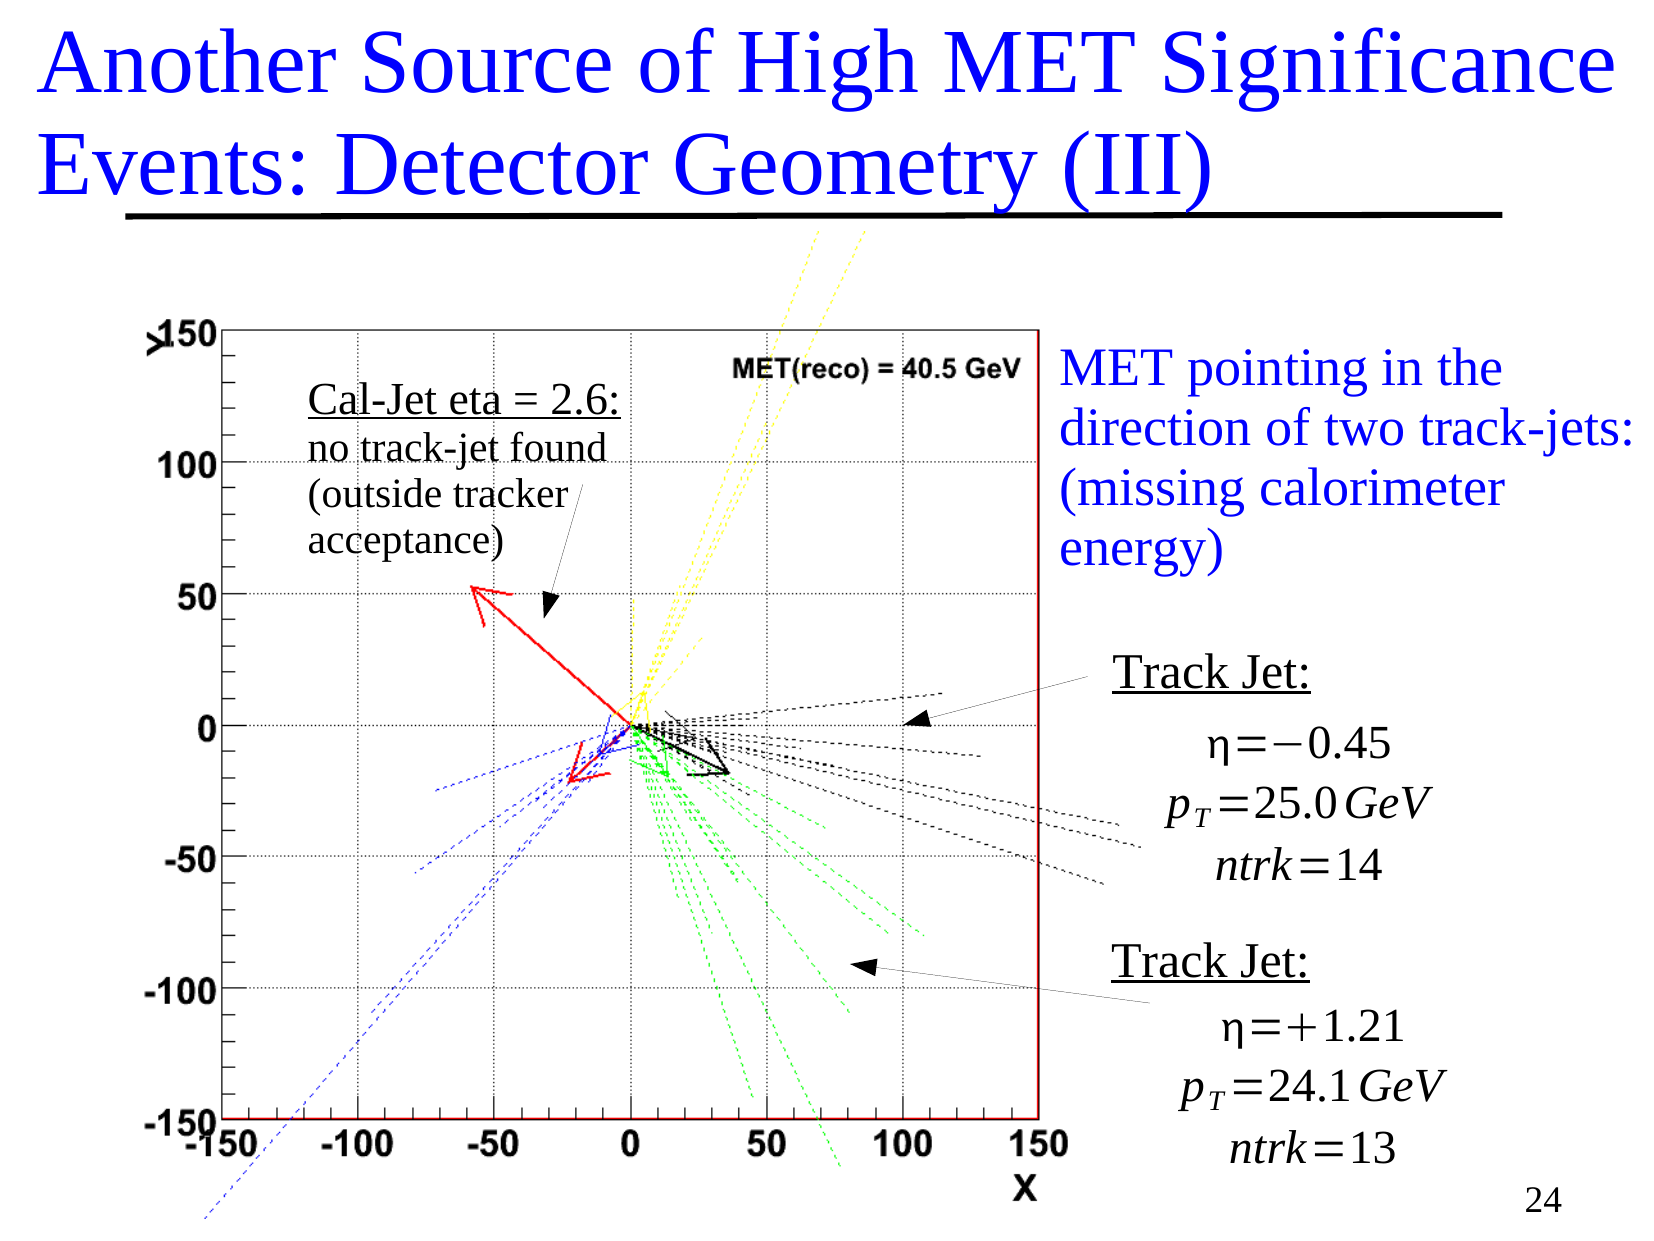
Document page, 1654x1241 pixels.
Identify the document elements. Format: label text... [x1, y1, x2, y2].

text_box Track Jet: [1111, 932, 1306, 989]
text_box Cal-Jet eta = 2.6: no track-jet found (outside tracker acceptance) [307, 373, 615, 563]
text_box Another Source of High MET Significance Events: Detector Geometry (III) [36, 10, 1636, 215]
picture [120, 231, 1141, 1219]
chart [1148, 714, 1439, 890]
chart [1162, 997, 1452, 1173]
text_box Track Jet: [1112, 643, 1308, 700]
text_box MET pointing in the direction of two track-jets: (missing calorimeter energy) [1059, 337, 1636, 578]
